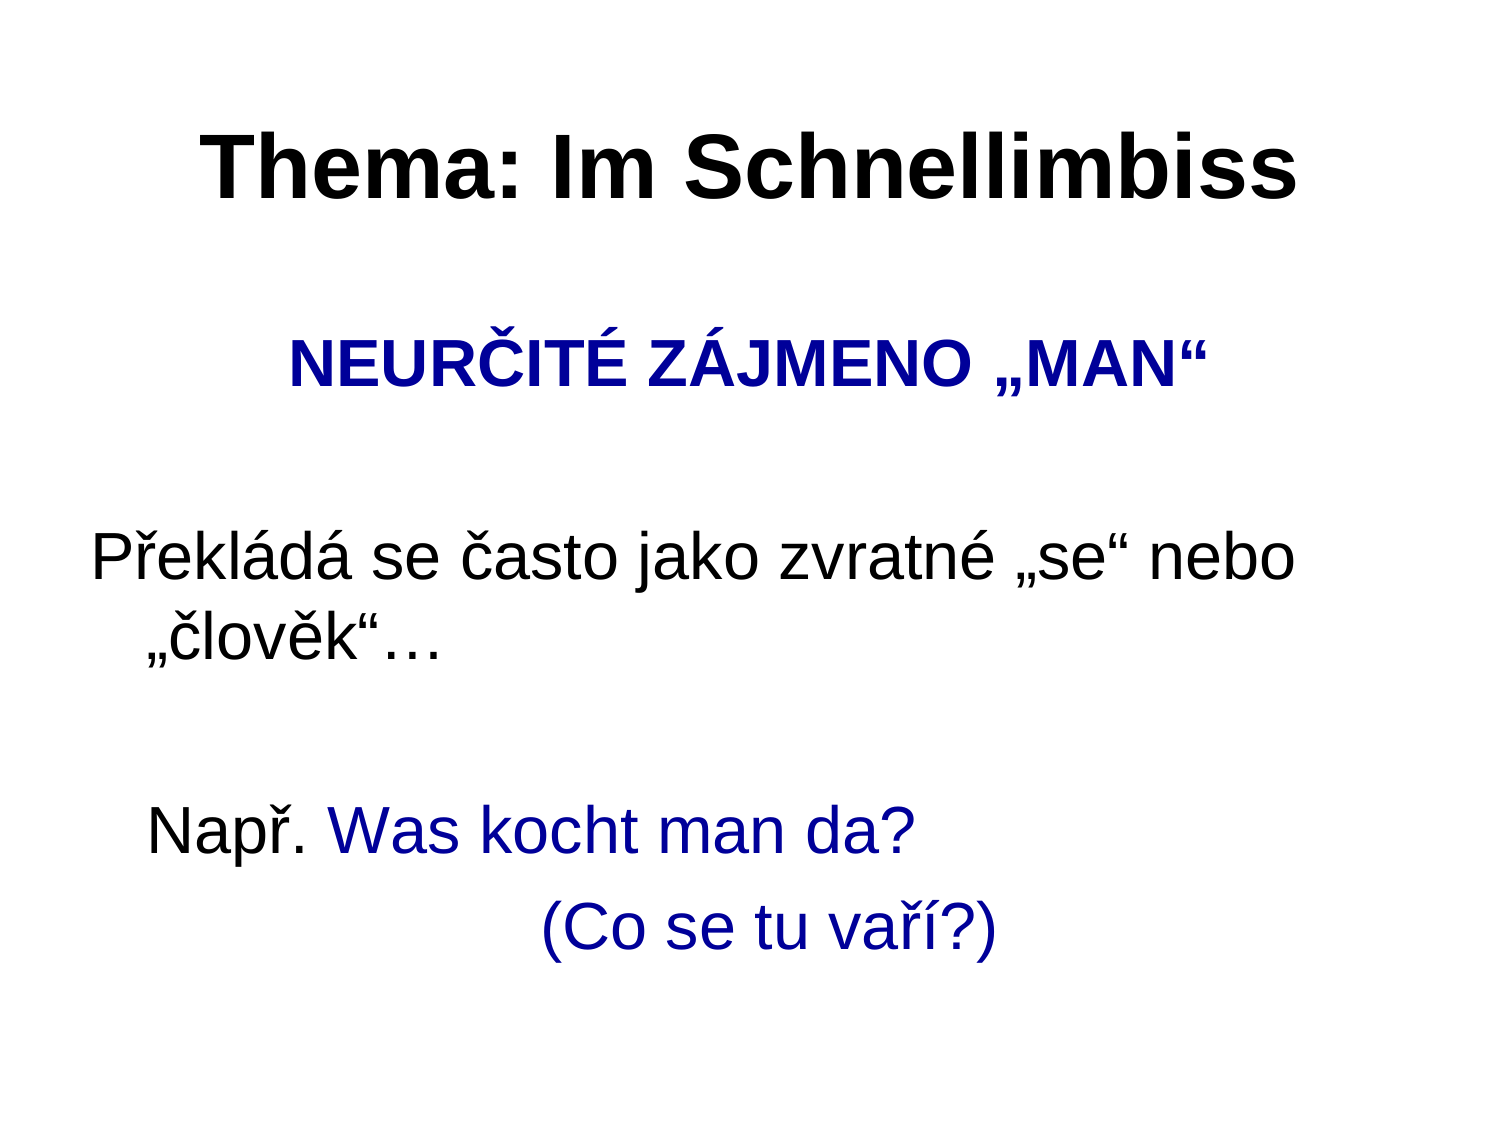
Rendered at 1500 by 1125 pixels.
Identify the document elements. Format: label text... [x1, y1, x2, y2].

list NEURČITÉ ZÁJMENO „MAN“ Překládá se často jako zvratné „se“ nebo „člověk“… Např. Was kocht man da? (Co se tu vaří?) [75, 312, 1426, 988]
title Thema: Im Schnellimbiss [75, 47, 1426, 276]
